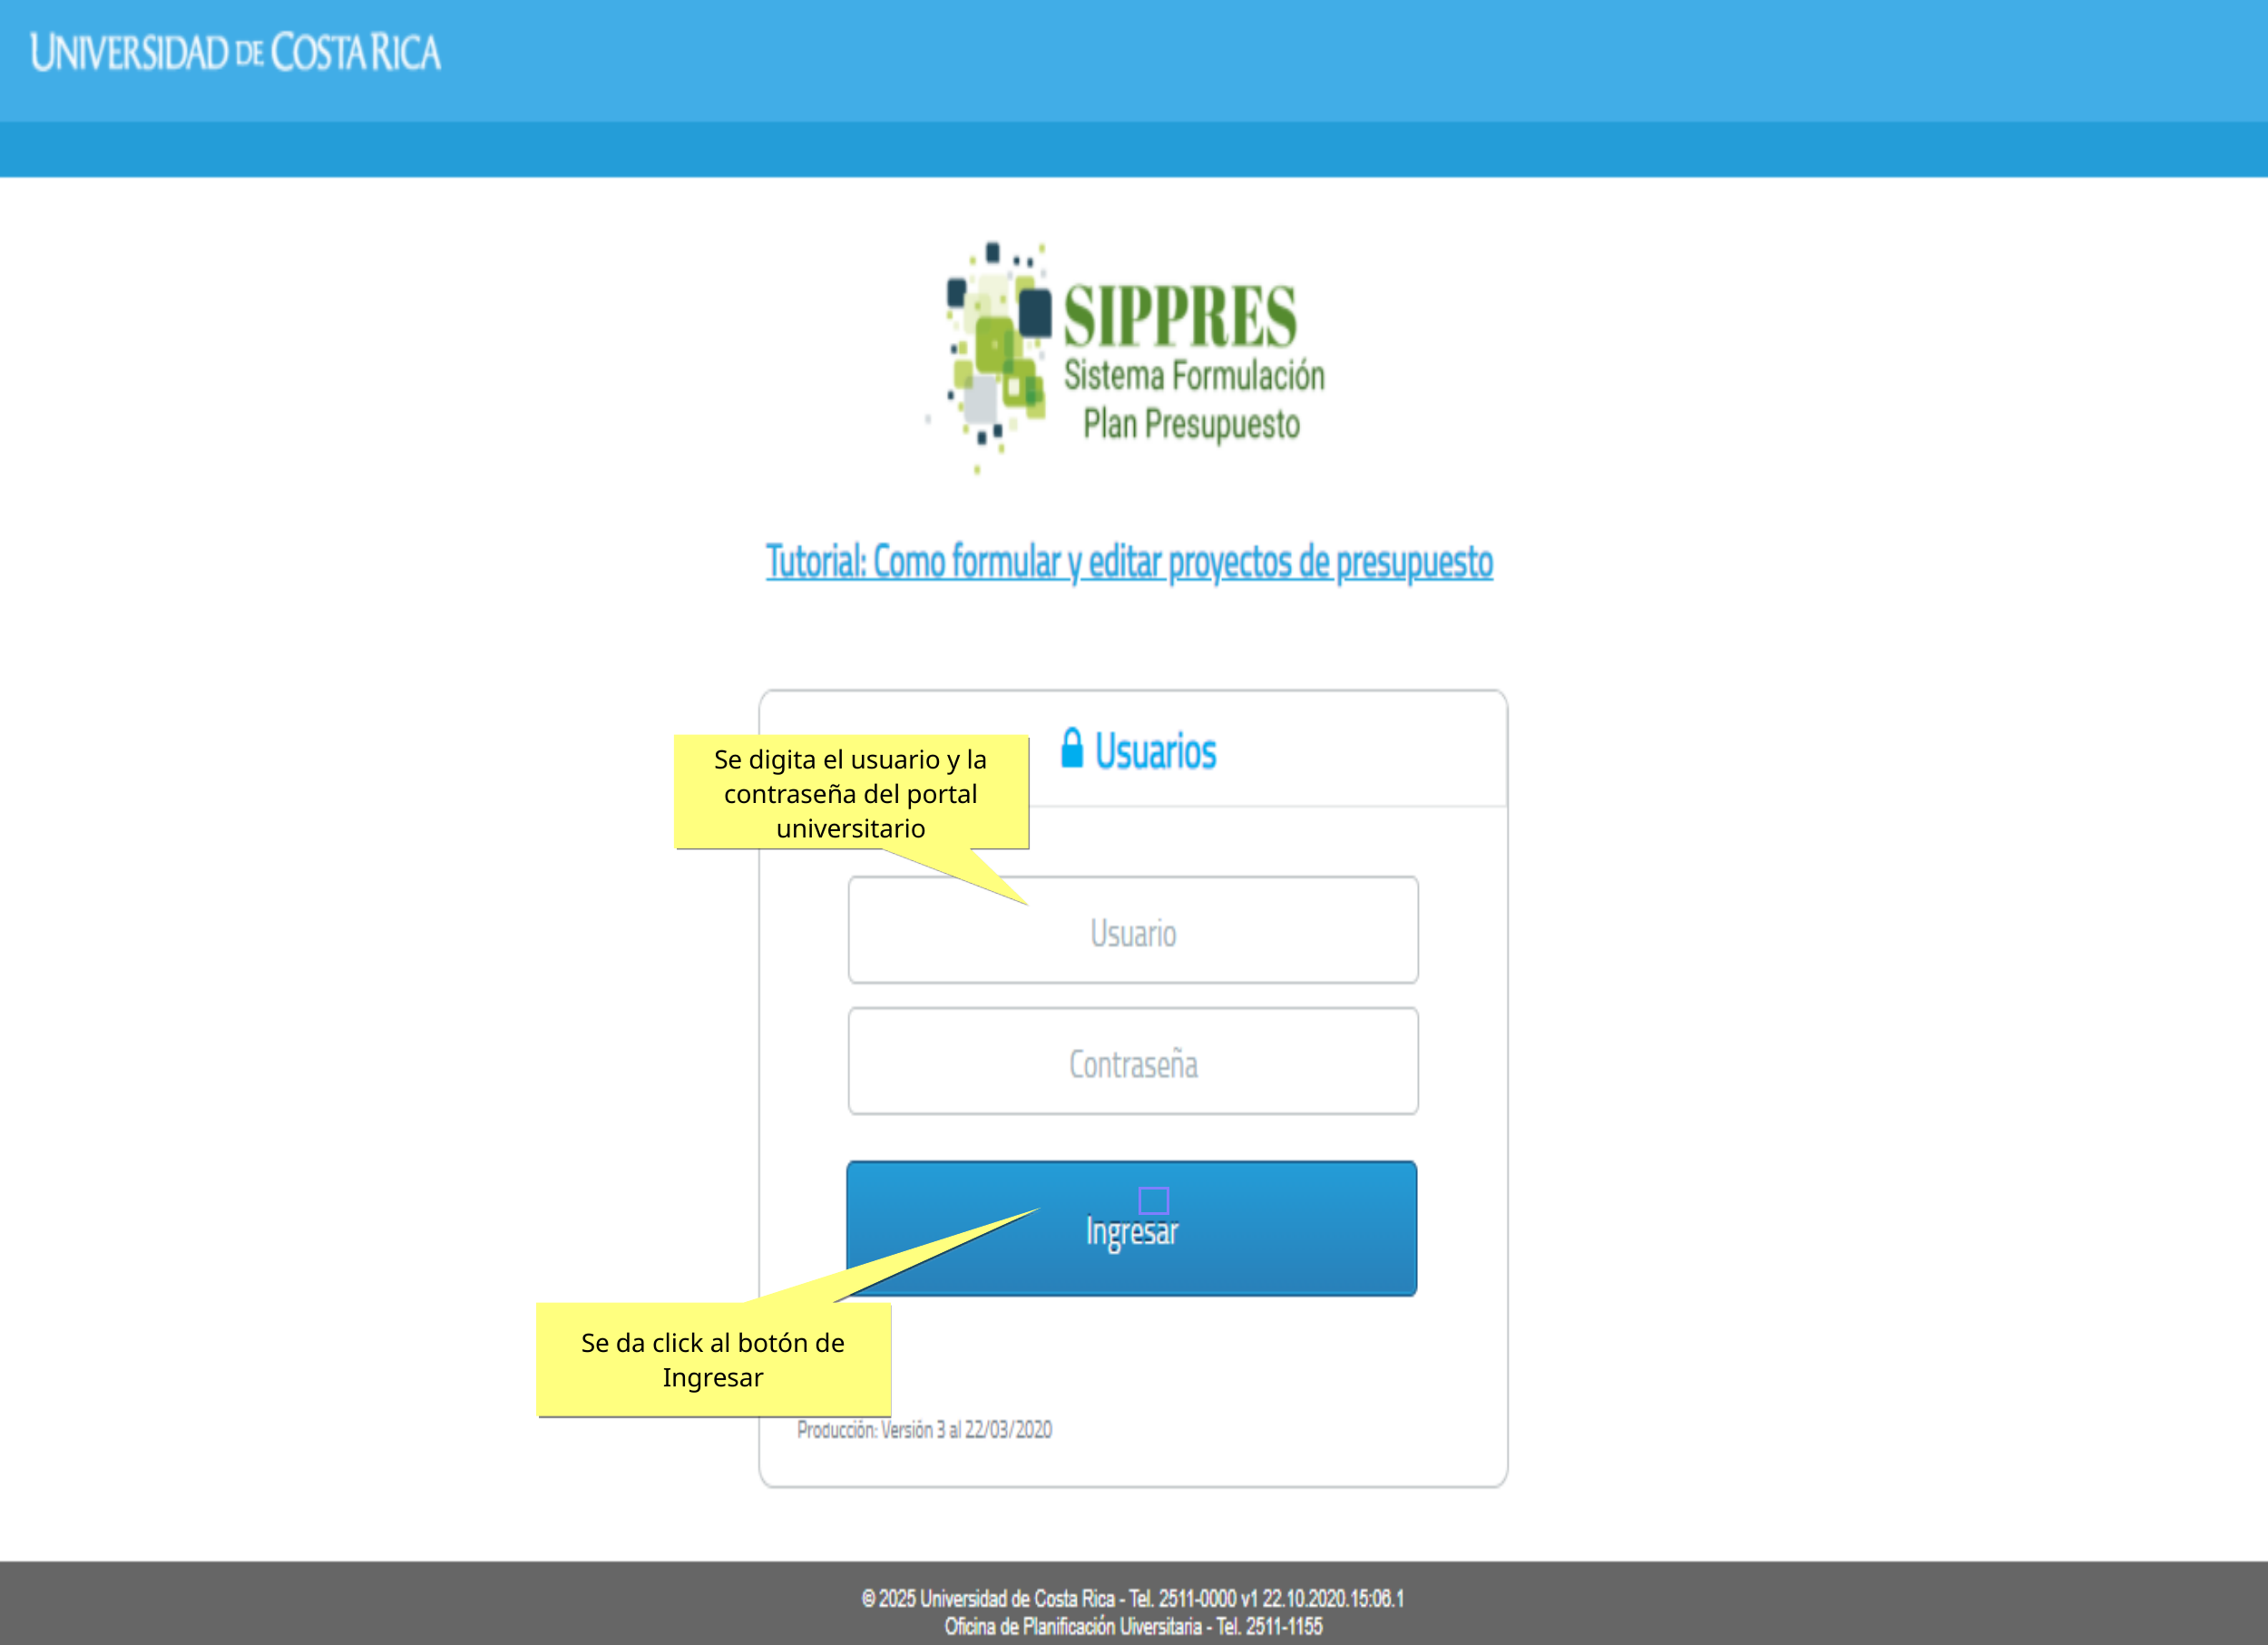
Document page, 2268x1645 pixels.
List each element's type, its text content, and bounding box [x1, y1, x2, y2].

text_box Se digita el usuario y la contraseña del portal universitario [673, 734, 1029, 906]
text_box [1139, 1188, 1168, 1214]
text_box Se da click al botón de Ingresar [536, 1207, 1041, 1416]
picture [0, 0, 2268, 1645]
